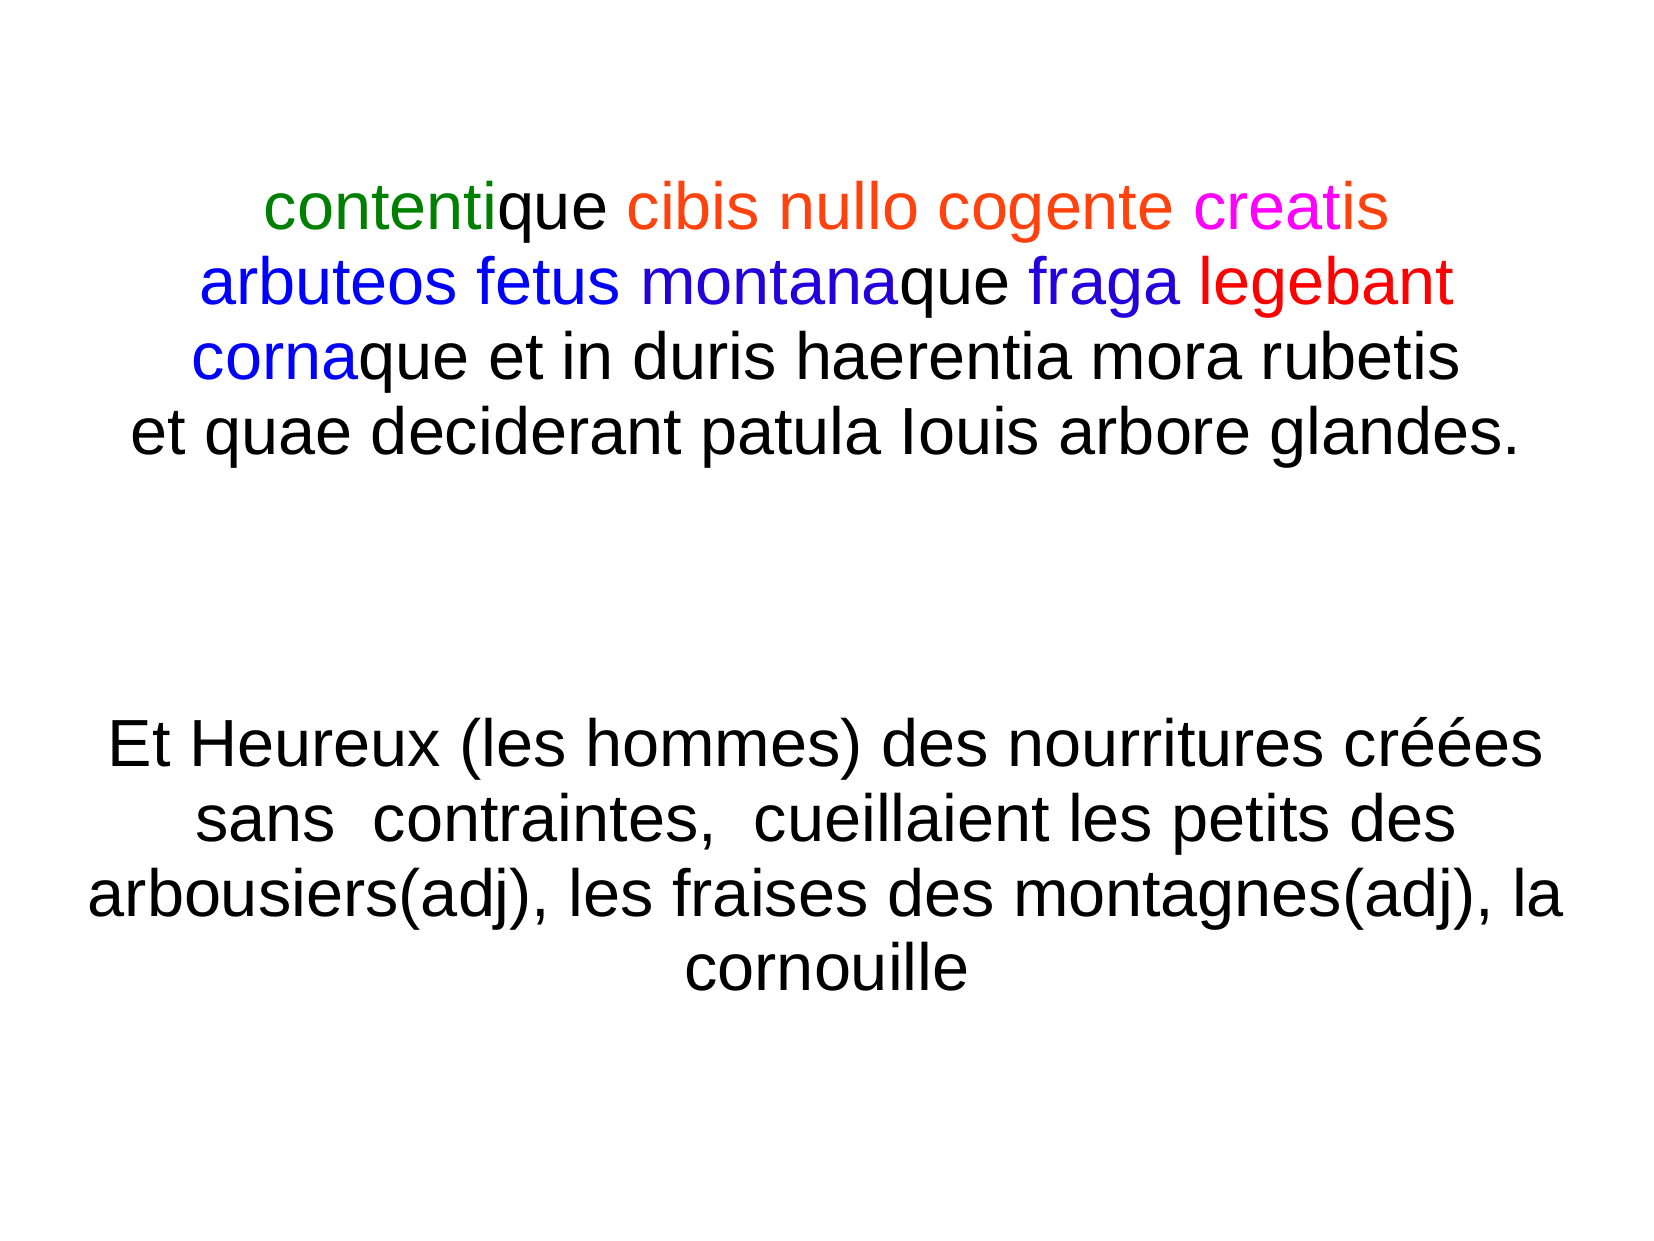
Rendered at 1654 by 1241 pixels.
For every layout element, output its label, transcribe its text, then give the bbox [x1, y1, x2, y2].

subtitle Et Heureux (les hommes) des nourritures créées sans contraintes, cueillaient les petits des arbousiers(adj), les fraises des montagnes(adj), la cornouille [82, 602, 1571, 1109]
title contentique cibis nullo cogente creatis arbuteos fetus montanaque fraga legebant cornaque et in duris haerentia mora rubetis et quae deciderant patula Iouis arbore glandes. [47, 35, 1607, 603]
